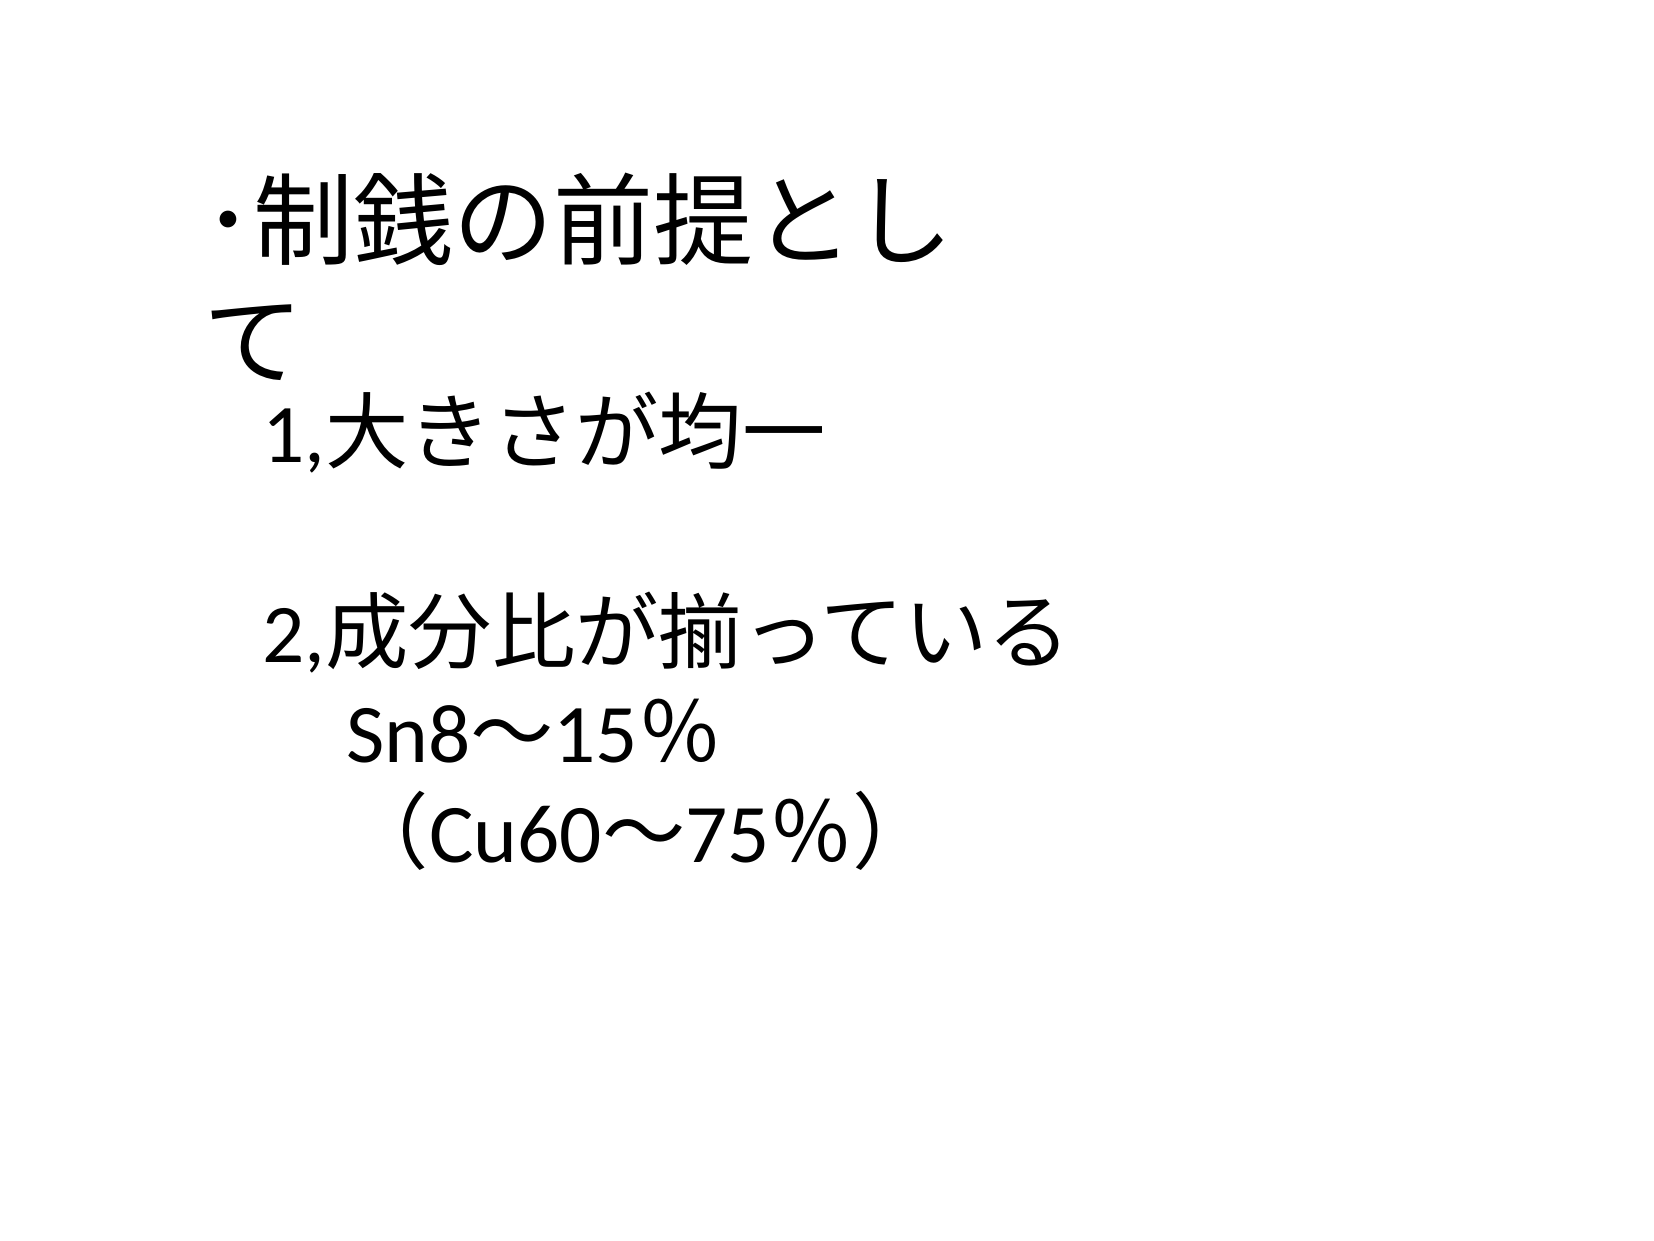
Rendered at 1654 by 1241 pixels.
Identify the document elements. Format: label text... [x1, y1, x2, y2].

text_box 1,大きさが均一 2,成分比が揃っている Sn8～15％ （Cu60～75％） [248, 371, 1291, 887]
text_box ･制銭の前提として [188, 150, 1021, 406]
